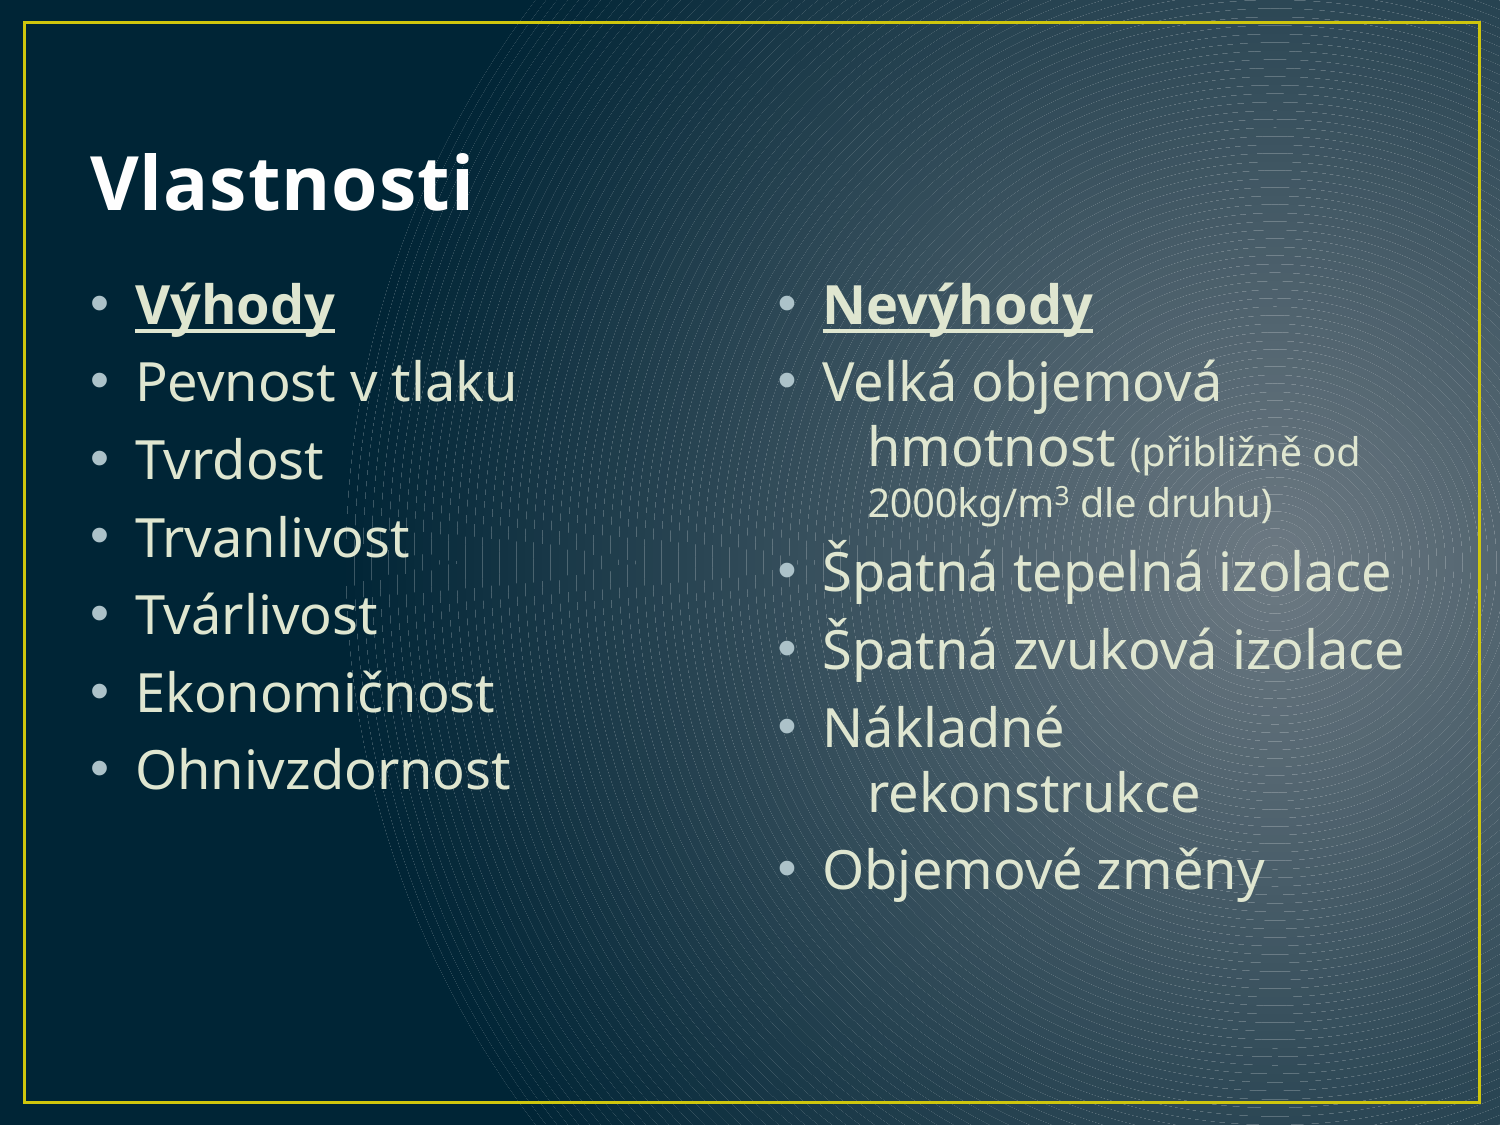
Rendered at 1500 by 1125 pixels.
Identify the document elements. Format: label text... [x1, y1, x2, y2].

list Nevýhody Velká objemová hmotnost (přibližně od 2000kg/m3 dle druhu) Špatná tepelná izolace Špatná zvuková izolace Nákladné rekonstrukce Objemové změny [762, 262, 1426, 1005]
title Vlastnosti [75, 45, 1426, 233]
list Výhody Pevnost v tlaku Tvrdost Trvanlivost Tvárlivost Ekonomičnost Ohnivzdornost [75, 262, 738, 1005]
